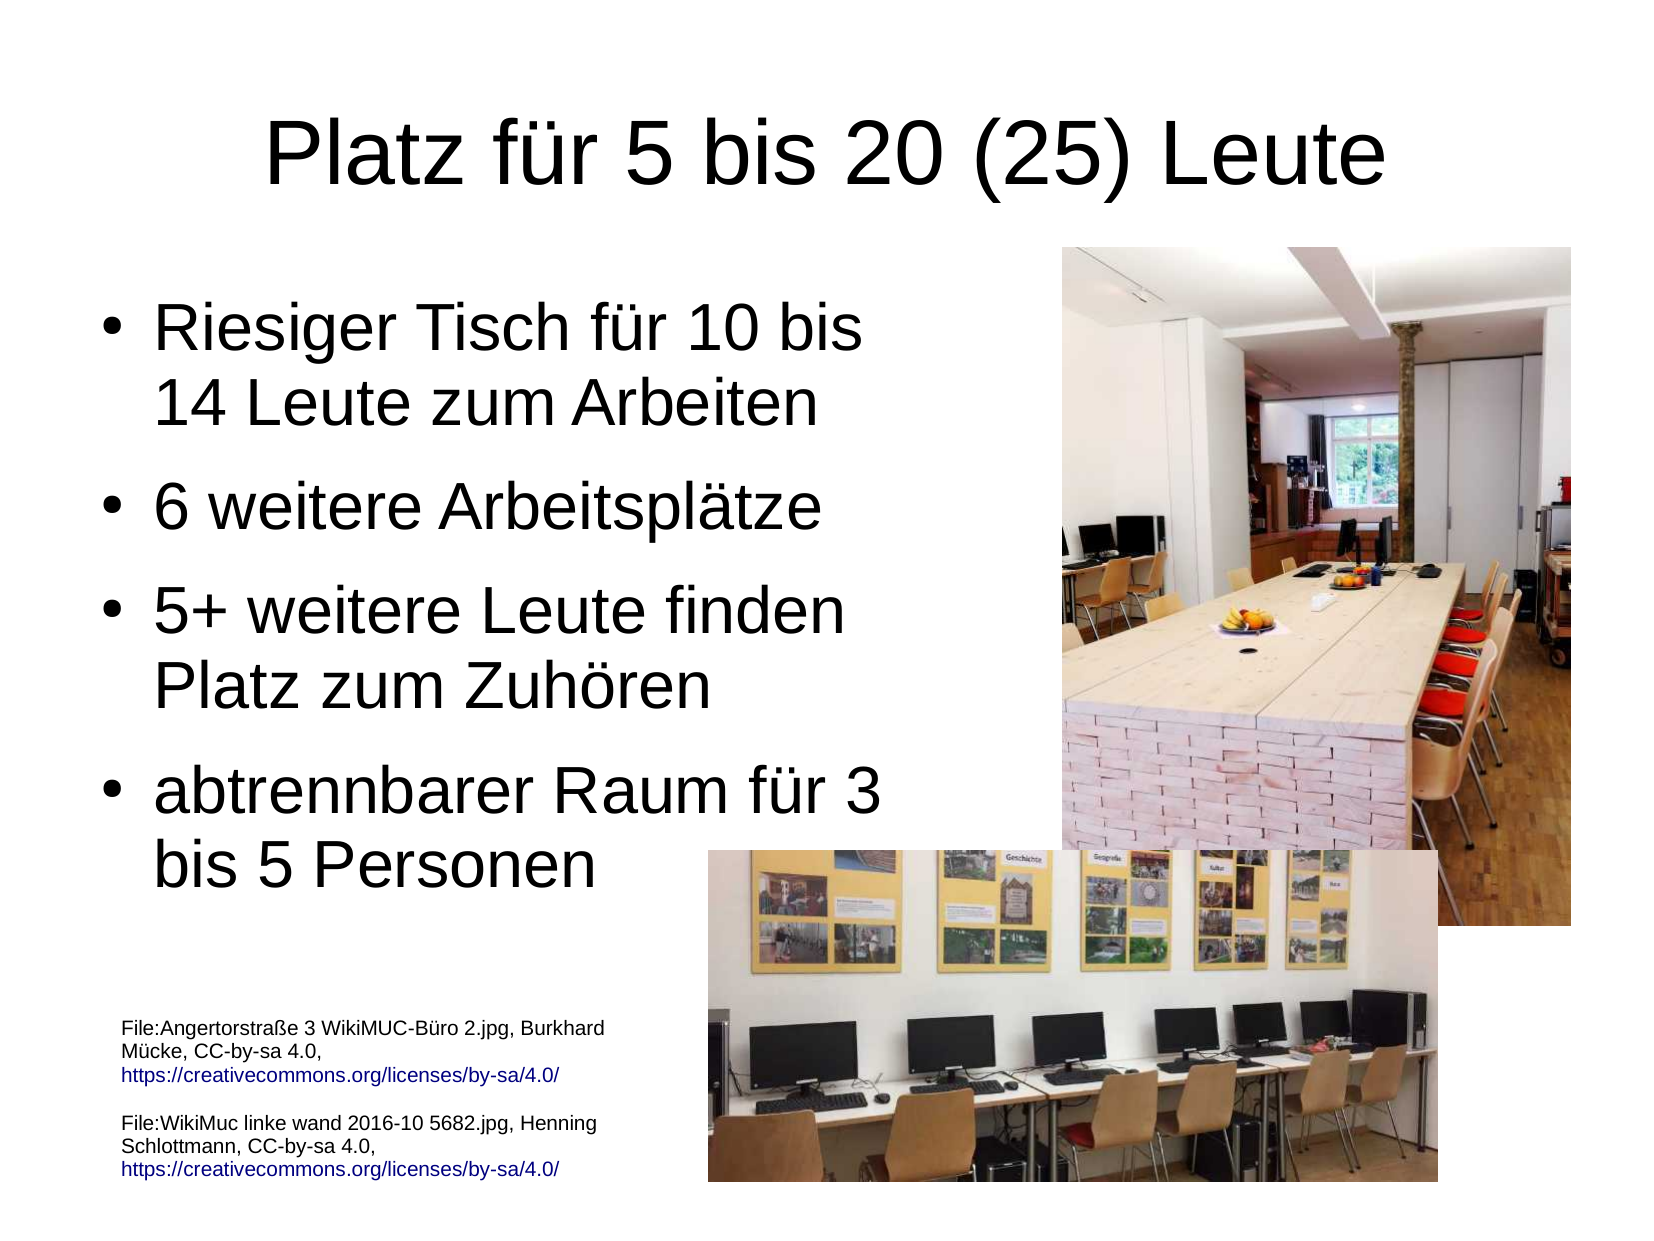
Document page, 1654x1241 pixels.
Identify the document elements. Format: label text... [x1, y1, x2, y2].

picture [708, 247, 1571, 1182]
list Riesiger Tisch für 10 bis 14 Leute zum Arbeiten 6 weitere Arbeitsplätze 5+ weitere Leute finden Platz zum Zuhören abtrennbarer Raum für 3 bis 5 Personen [82, 290, 945, 1010]
title Platz für 5 bis 20 (25) Leute [82, 49, 1571, 257]
text_box File:Angertorstraße 3 WikiMUC-Büro 2.jpg, Burkhard Mücke, CC-by-sa 4.0, https://creativecommons.org/licenses/by-sa/4.0/ File:WikiMuc linke wand 2016-10 5682.jpg, Henning Schlottmann, CC-by-sa 4.0, https://creativecommons.org/licenses/by-sa/4.0/ [106, 1009, 686, 1195]
